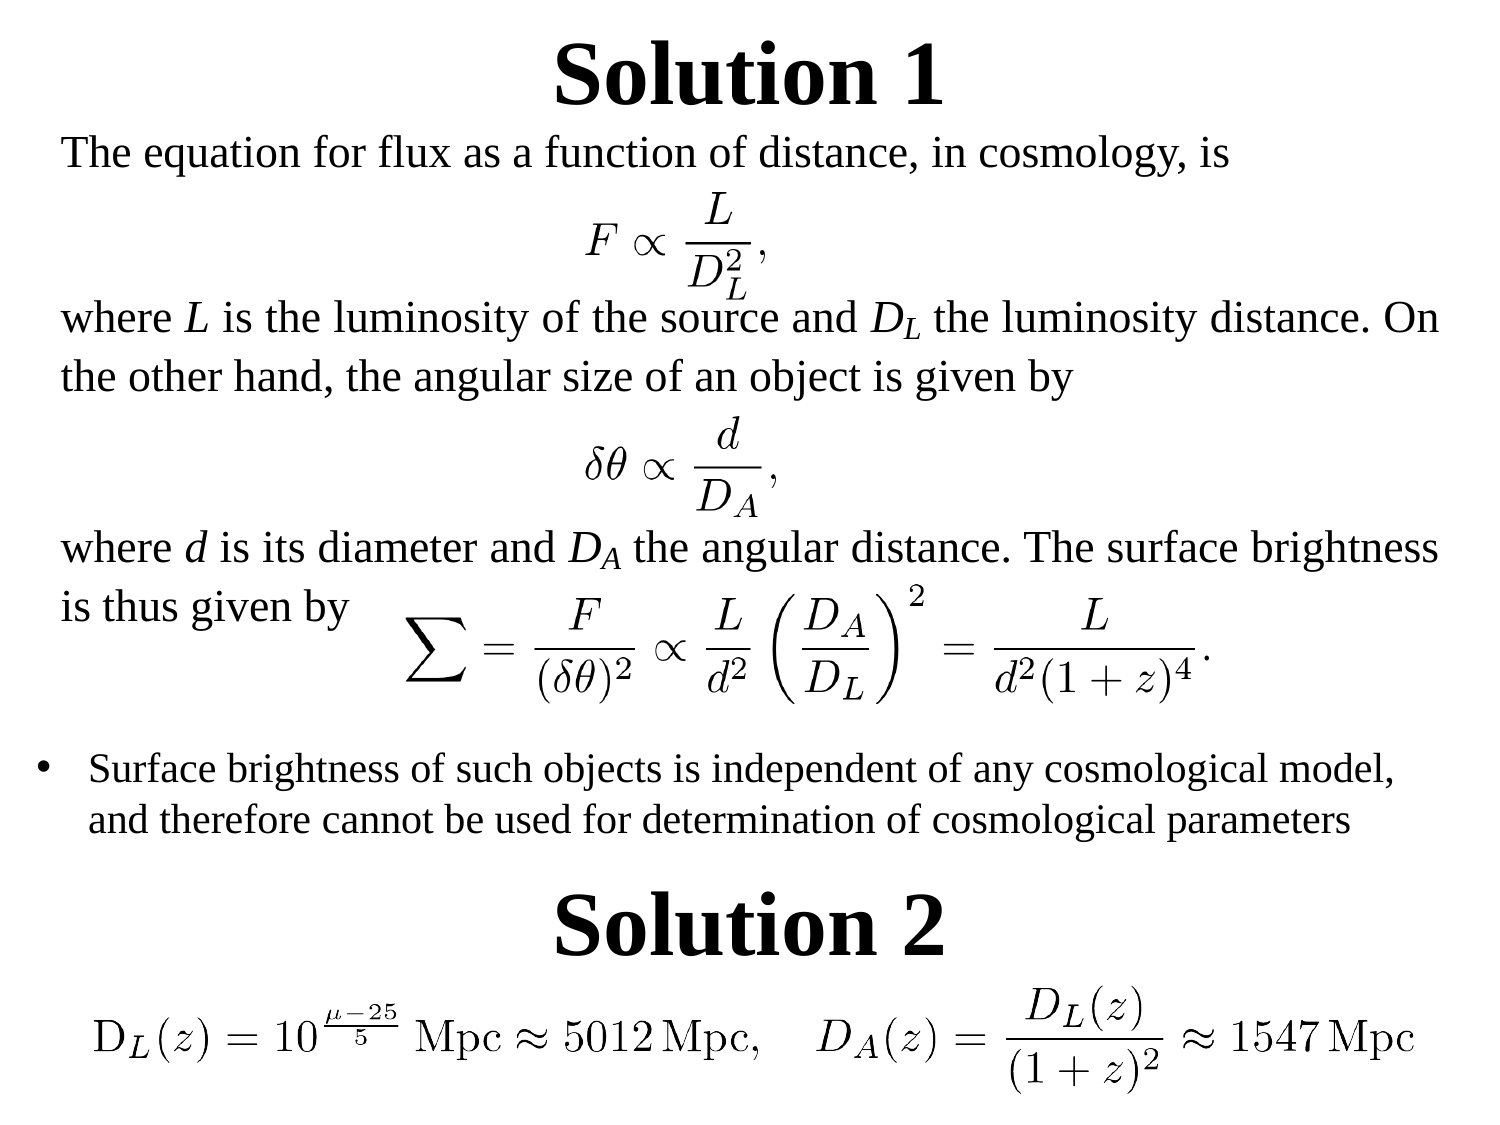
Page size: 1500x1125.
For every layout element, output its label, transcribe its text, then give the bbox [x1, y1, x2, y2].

title Solution 2 [75, 865, 1426, 971]
title Solution 1 [75, 15, 1425, 114]
picture [405, 584, 1209, 704]
list The equation for flux as a function of distance, in cosmology, is where L is the luminosity of the source and DL the luminosity distance. On the other hand, the angular size of an object is given by where d is its diameter and DA the angular distance. The surface brightness is thus given by [45, 114, 1456, 661]
picture [585, 192, 765, 300]
list Surface brightness of such objects is independent of any cosmological model, and therefore cannot be used for determination of cosmological parameters [21, 733, 1417, 864]
picture [585, 416, 776, 517]
picture [93, 985, 1414, 1094]
